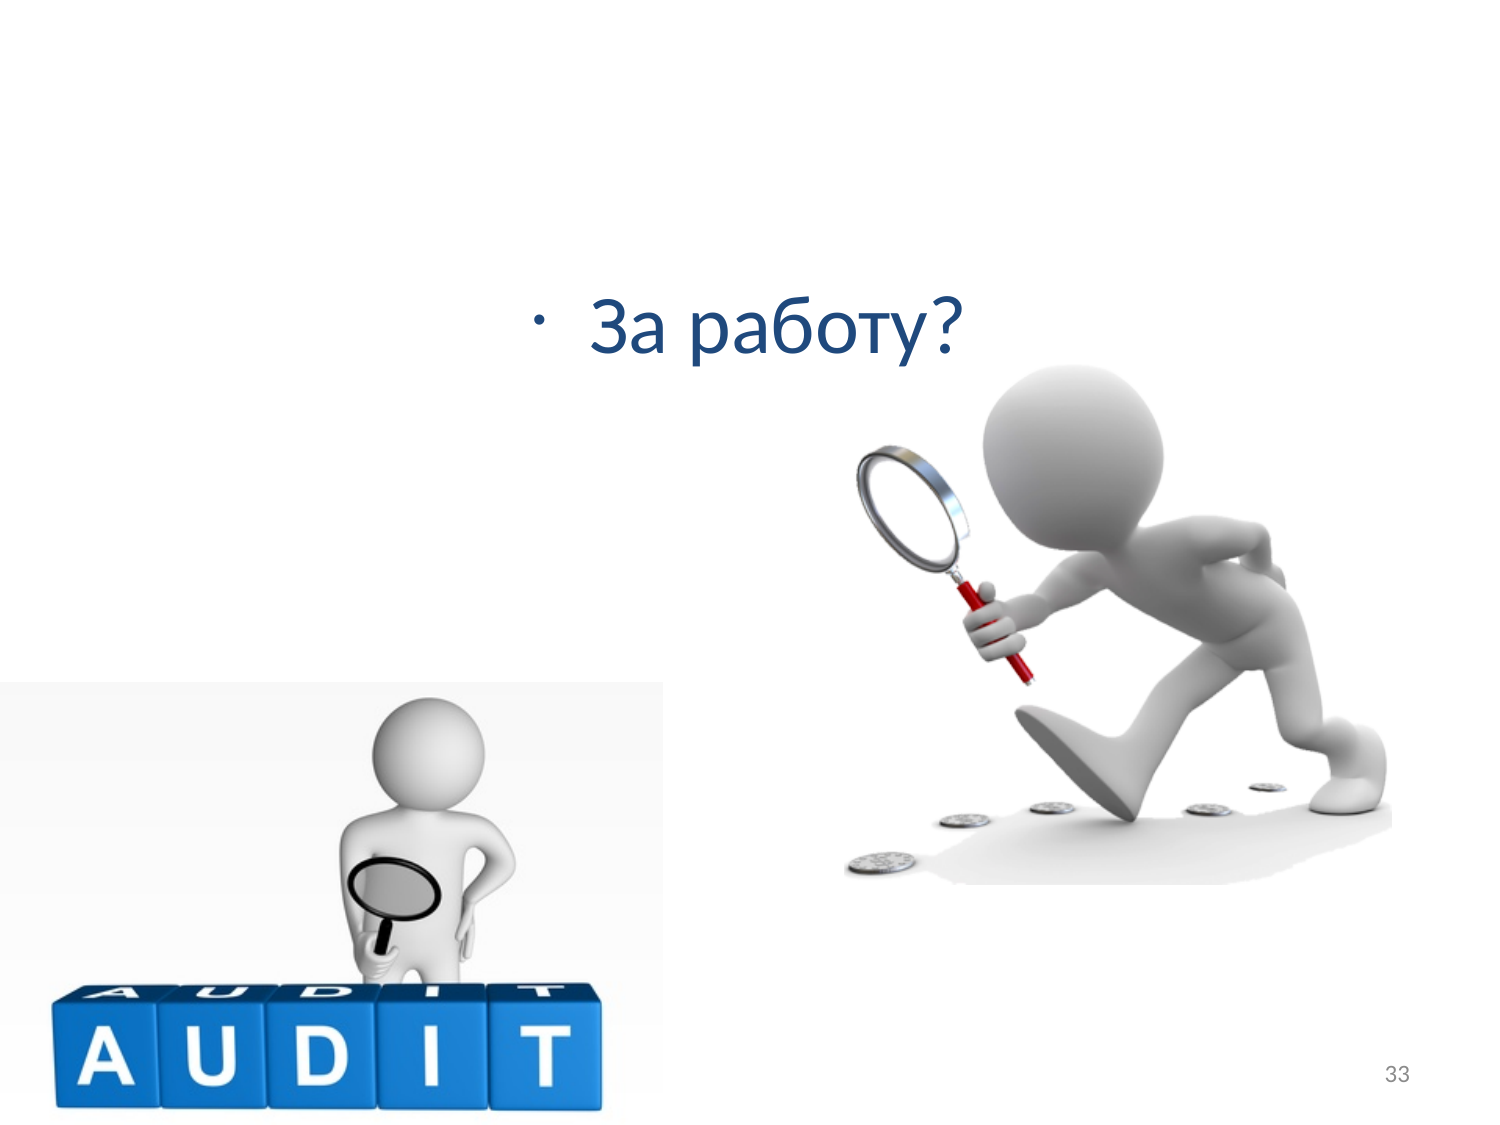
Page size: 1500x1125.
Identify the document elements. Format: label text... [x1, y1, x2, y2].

text_box <номер> [1074, 1042, 1425, 1103]
picture [844, 338, 1392, 885]
picture [0, 682, 663, 1125]
text_box За работу? [75, 262, 1425, 1005]
